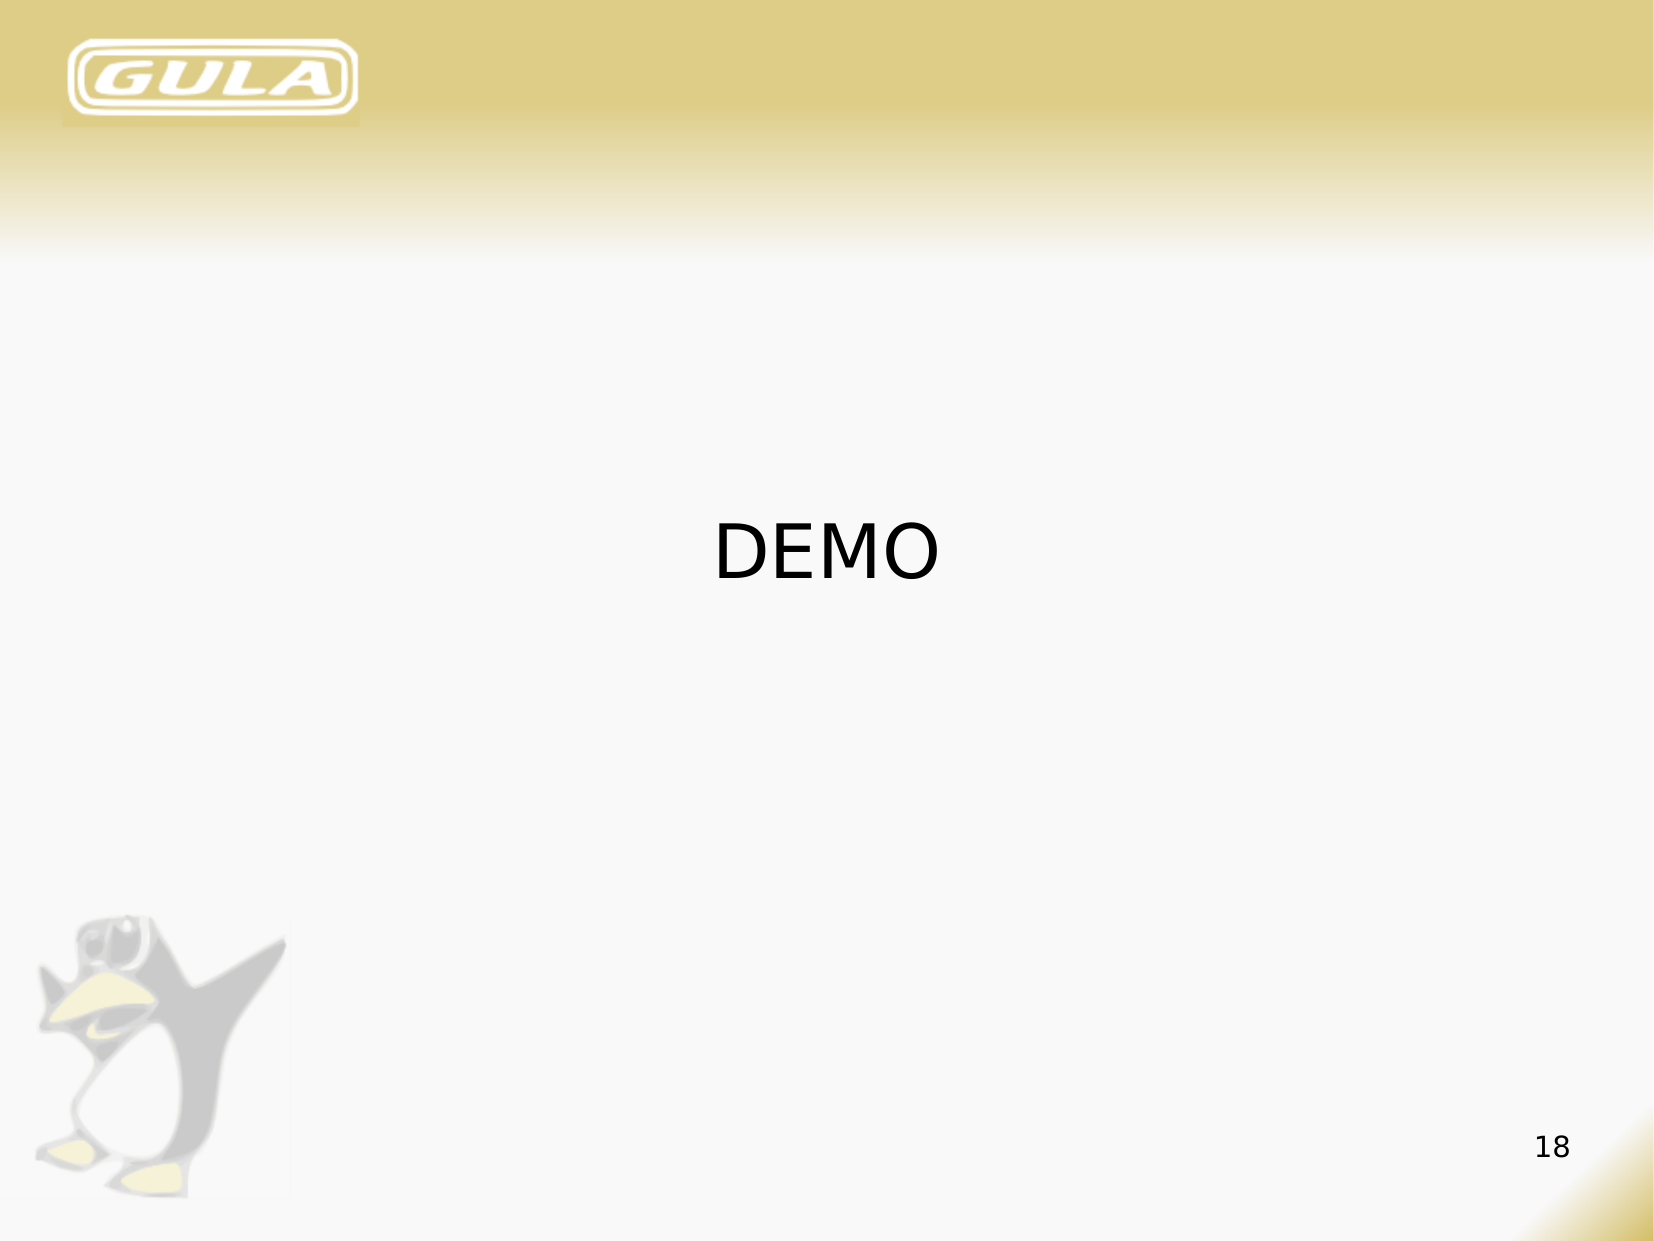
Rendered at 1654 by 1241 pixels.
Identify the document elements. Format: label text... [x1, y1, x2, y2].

picture [0, 0, 1654, 1241]
text_box DEMO [413, 502, 1241, 605]
